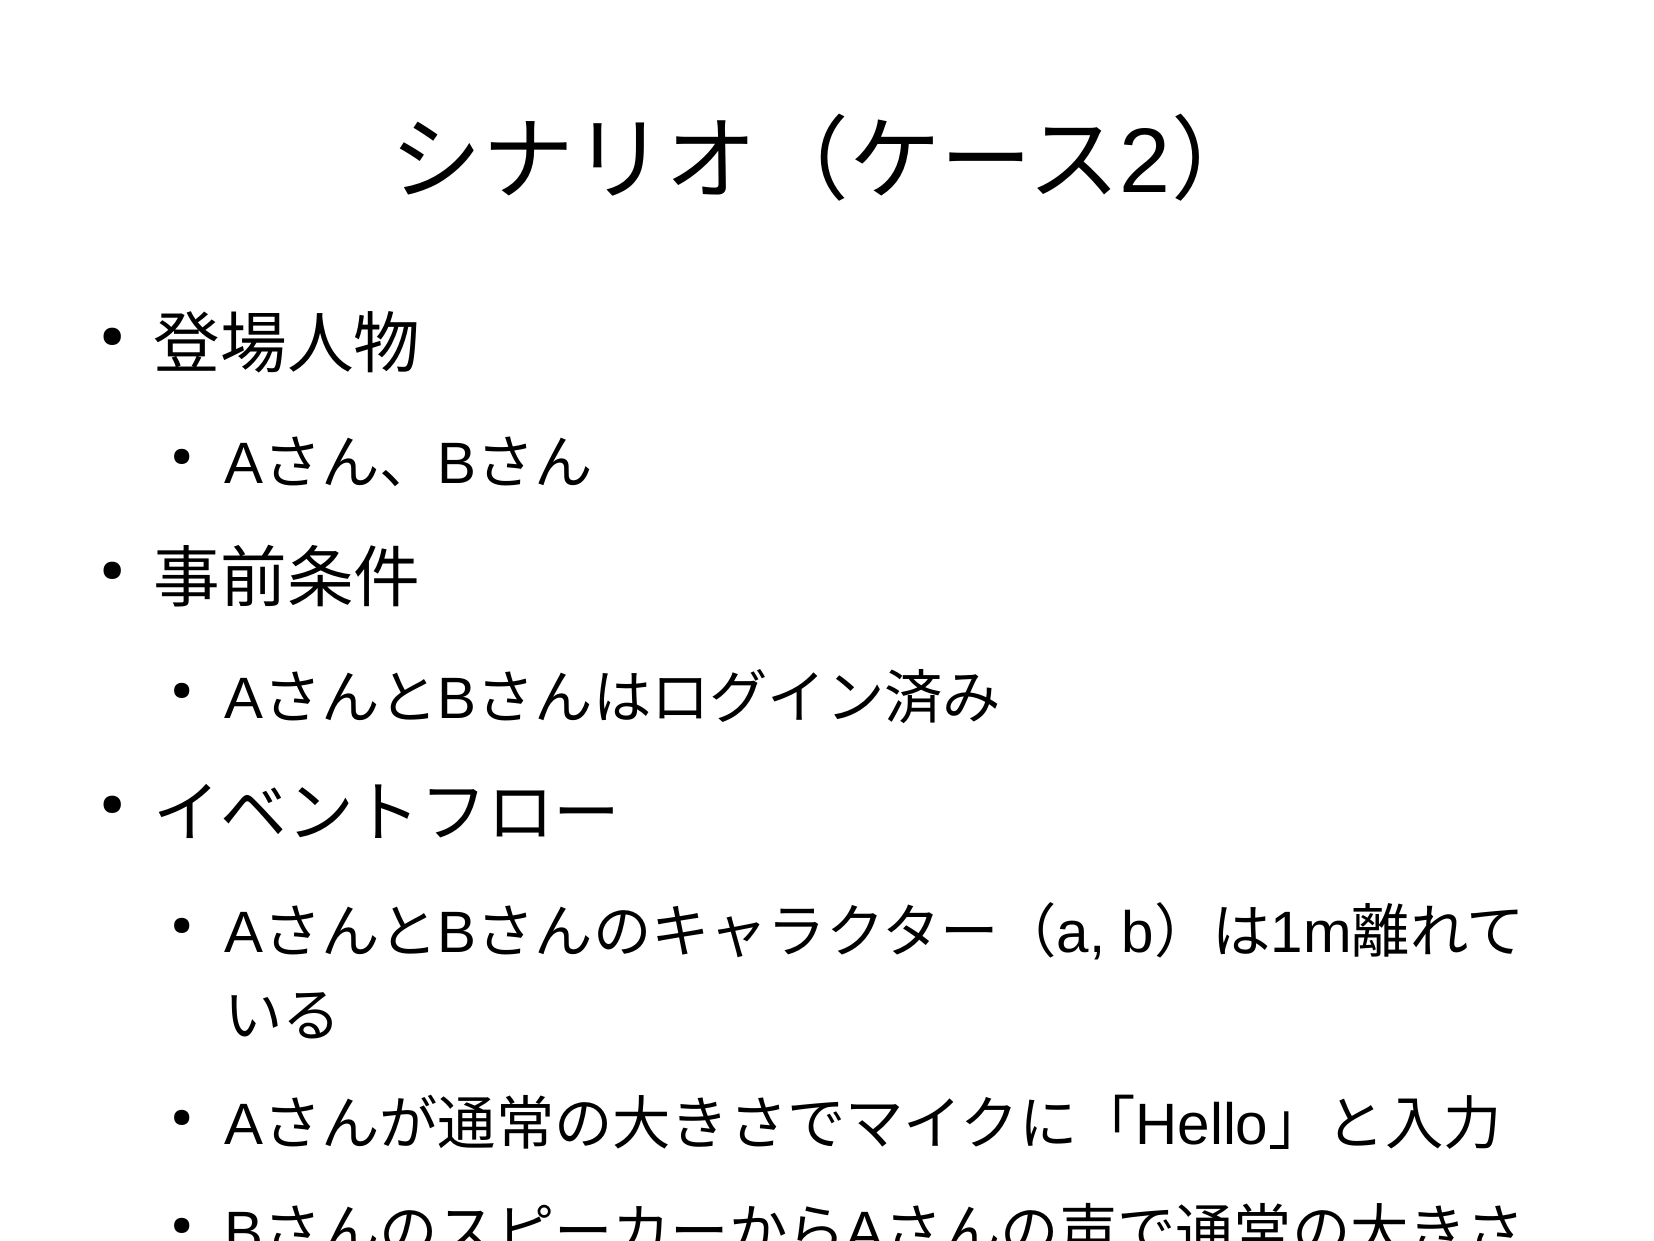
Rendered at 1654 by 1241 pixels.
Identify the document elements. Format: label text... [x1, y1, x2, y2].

title シナリオ（ケース2） [82, 56, 1571, 250]
list 登場人物 Aさん、Bさん 事前条件 AさんとBさんはログイン済み イベントフロー AさんとBさんのキャラクター（a, b）は1m離れている Aさんが通常の大きさでマイクに「Hello」と入力 BさんのスピーカーからAさんの声で通常の大きさで「Hello」と出力と同時にaさんの口が動く [82, 290, 1571, 1094]
